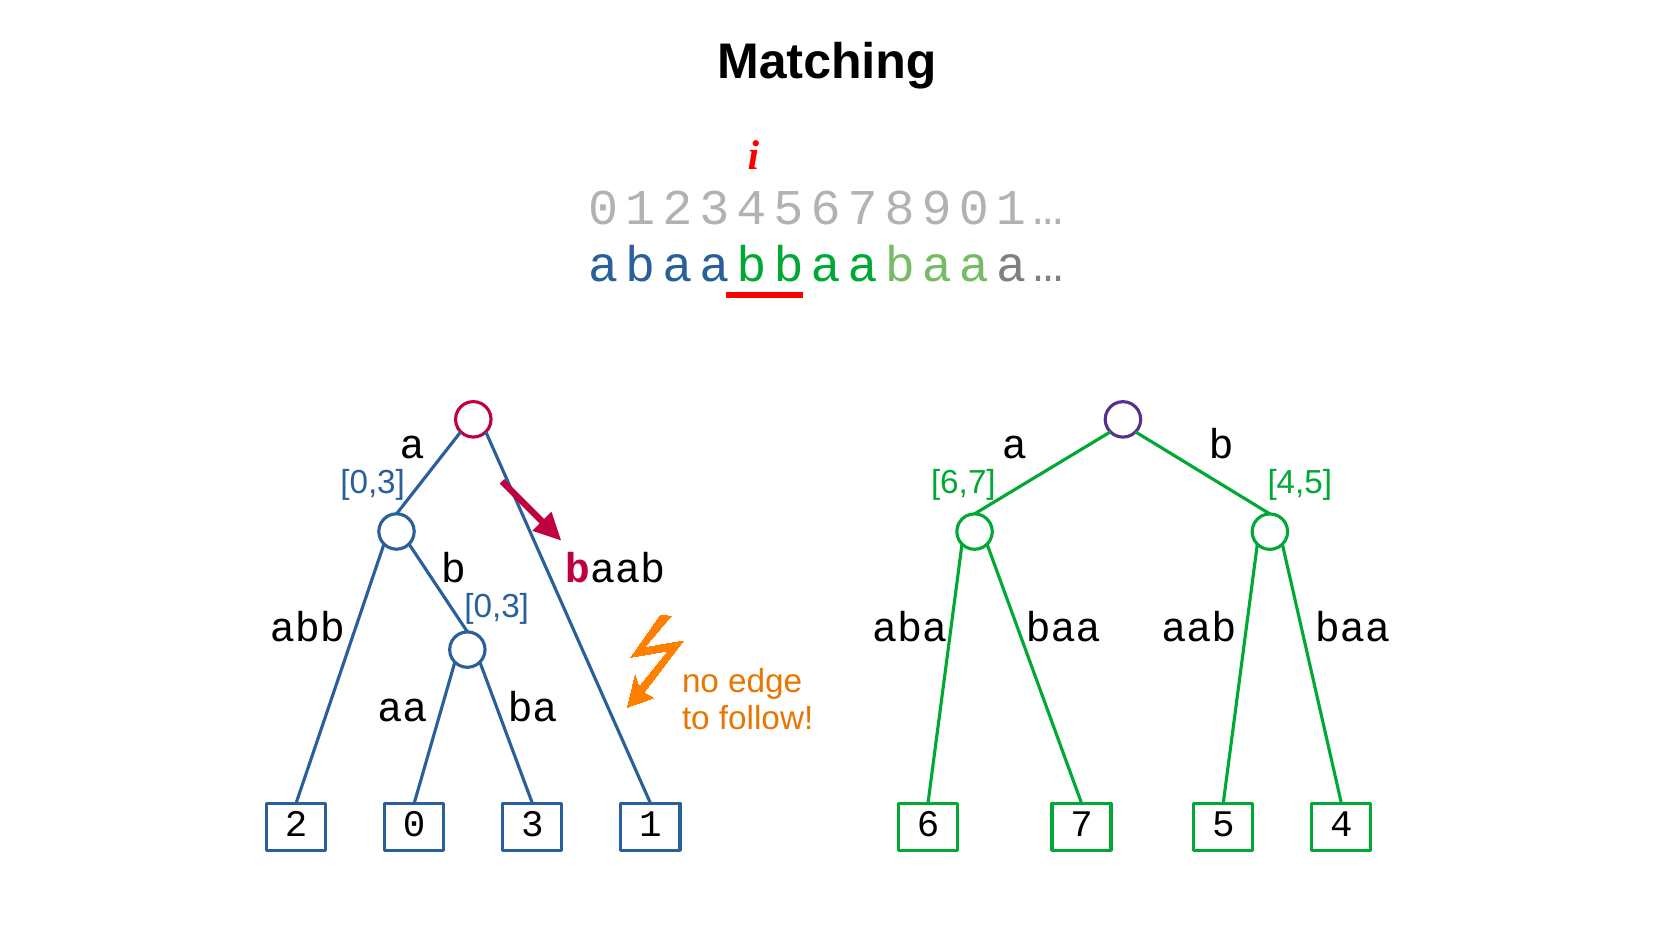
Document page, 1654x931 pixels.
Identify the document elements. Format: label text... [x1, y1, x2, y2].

text_box [0,3] [449, 580, 545, 632]
text_box 1 [620, 803, 680, 851]
text_box b [426, 540, 481, 603]
text_box baa [1300, 599, 1405, 662]
text_box [625, 614, 686, 709]
text_box b [1193, 416, 1249, 479]
text_box [6,7] [916, 456, 1011, 508]
text_box 5 [1193, 803, 1253, 851]
text_box no edge to follow! [667, 655, 829, 745]
text_box 7 [1052, 803, 1112, 851]
text_box 3 [502, 803, 562, 851]
text_box aba [857, 599, 962, 662]
text_box 0 [384, 803, 444, 851]
text_box a [384, 416, 440, 479]
text_box baab [550, 540, 680, 603]
text_box 4 [1311, 803, 1371, 851]
text_box 012345678901… abaabbaabaaa… [573, 175, 1081, 304]
text_box aa [362, 679, 443, 742]
text_box i [732, 124, 774, 186]
text_box 2 [266, 803, 326, 851]
text_box [4,5] [1252, 456, 1348, 508]
text_box a [987, 416, 1042, 479]
text_box 6 [898, 803, 958, 851]
text_box abb [254, 599, 360, 662]
text_box [0,3] [325, 456, 421, 508]
text_box baa [1010, 599, 1116, 662]
text_box ba [492, 679, 573, 742]
text_box Matching [301, 0, 1353, 125]
text_box aab [1146, 599, 1252, 662]
